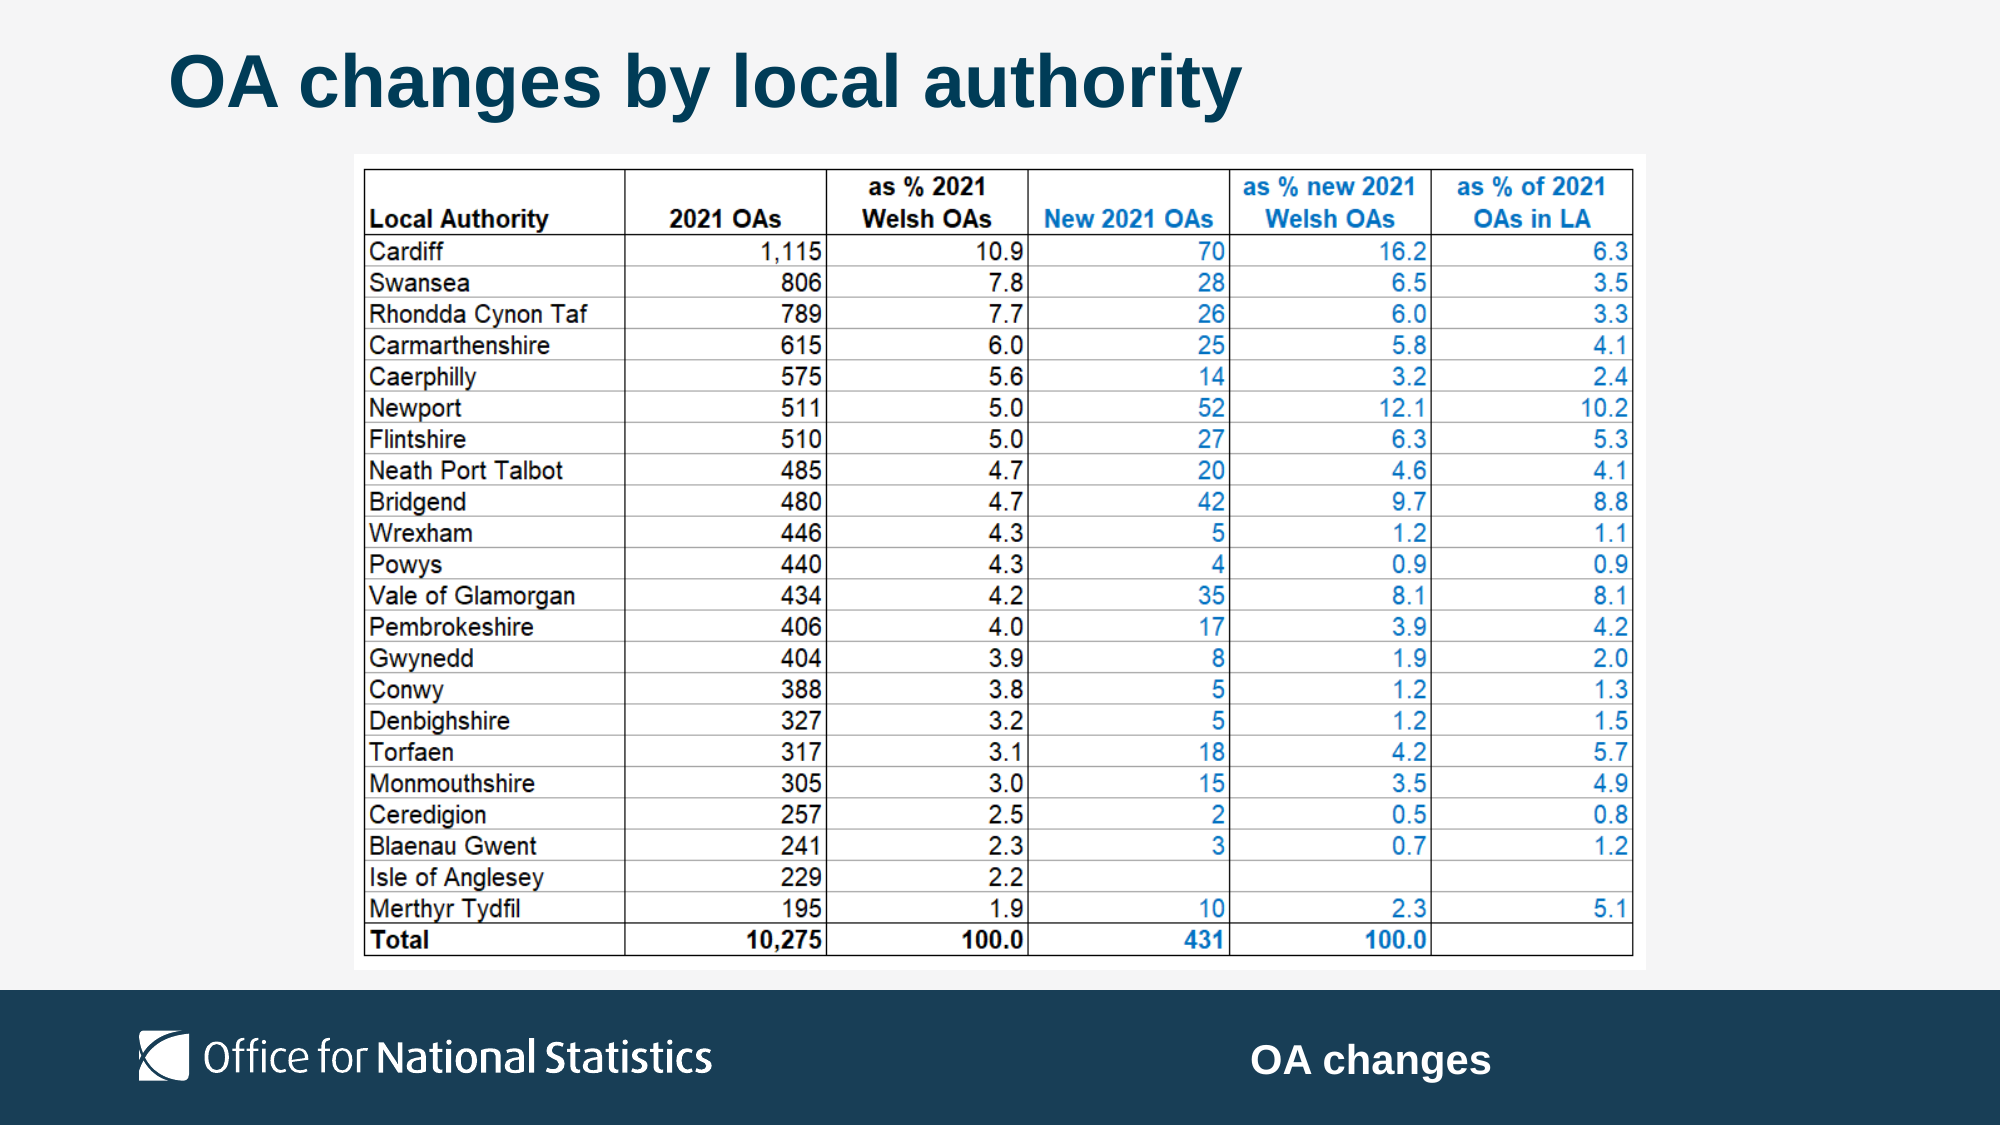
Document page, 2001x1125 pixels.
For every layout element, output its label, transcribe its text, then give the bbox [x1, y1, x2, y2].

title OA changes by local authority [168, 39, 1867, 213]
text_box OA changes [1235, 1025, 1866, 1086]
picture [354, 154, 1646, 971]
